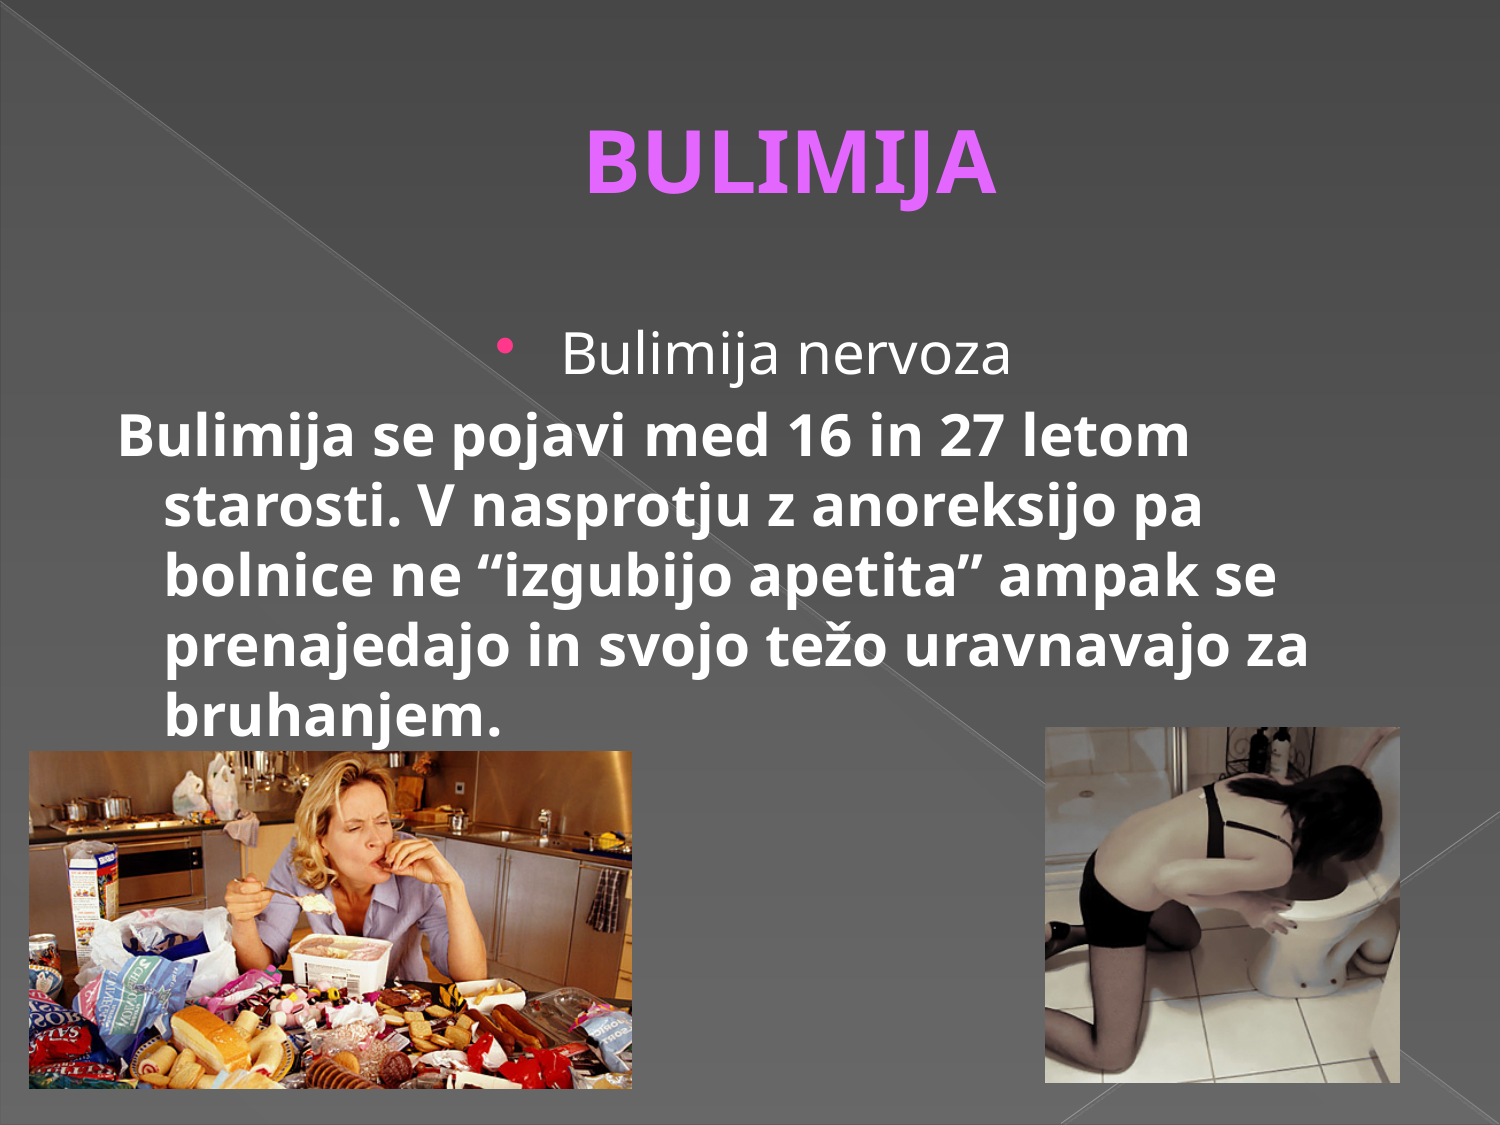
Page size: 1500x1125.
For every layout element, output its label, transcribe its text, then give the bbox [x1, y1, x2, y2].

title BULIMIJA [75, 43, 1425, 274]
picture [1045, 727, 1400, 1083]
list Bulimija nervoza Bulimija se pojavi med 16 in 27 letom starosti. V nasprotju z anoreksijo pa bolnice ne “izgubijo apetita” ampak se prenajedajo in svojo težo uravnavajo za bruhanjem. [75, 308, 1425, 1059]
picture [29, 751, 632, 1089]
